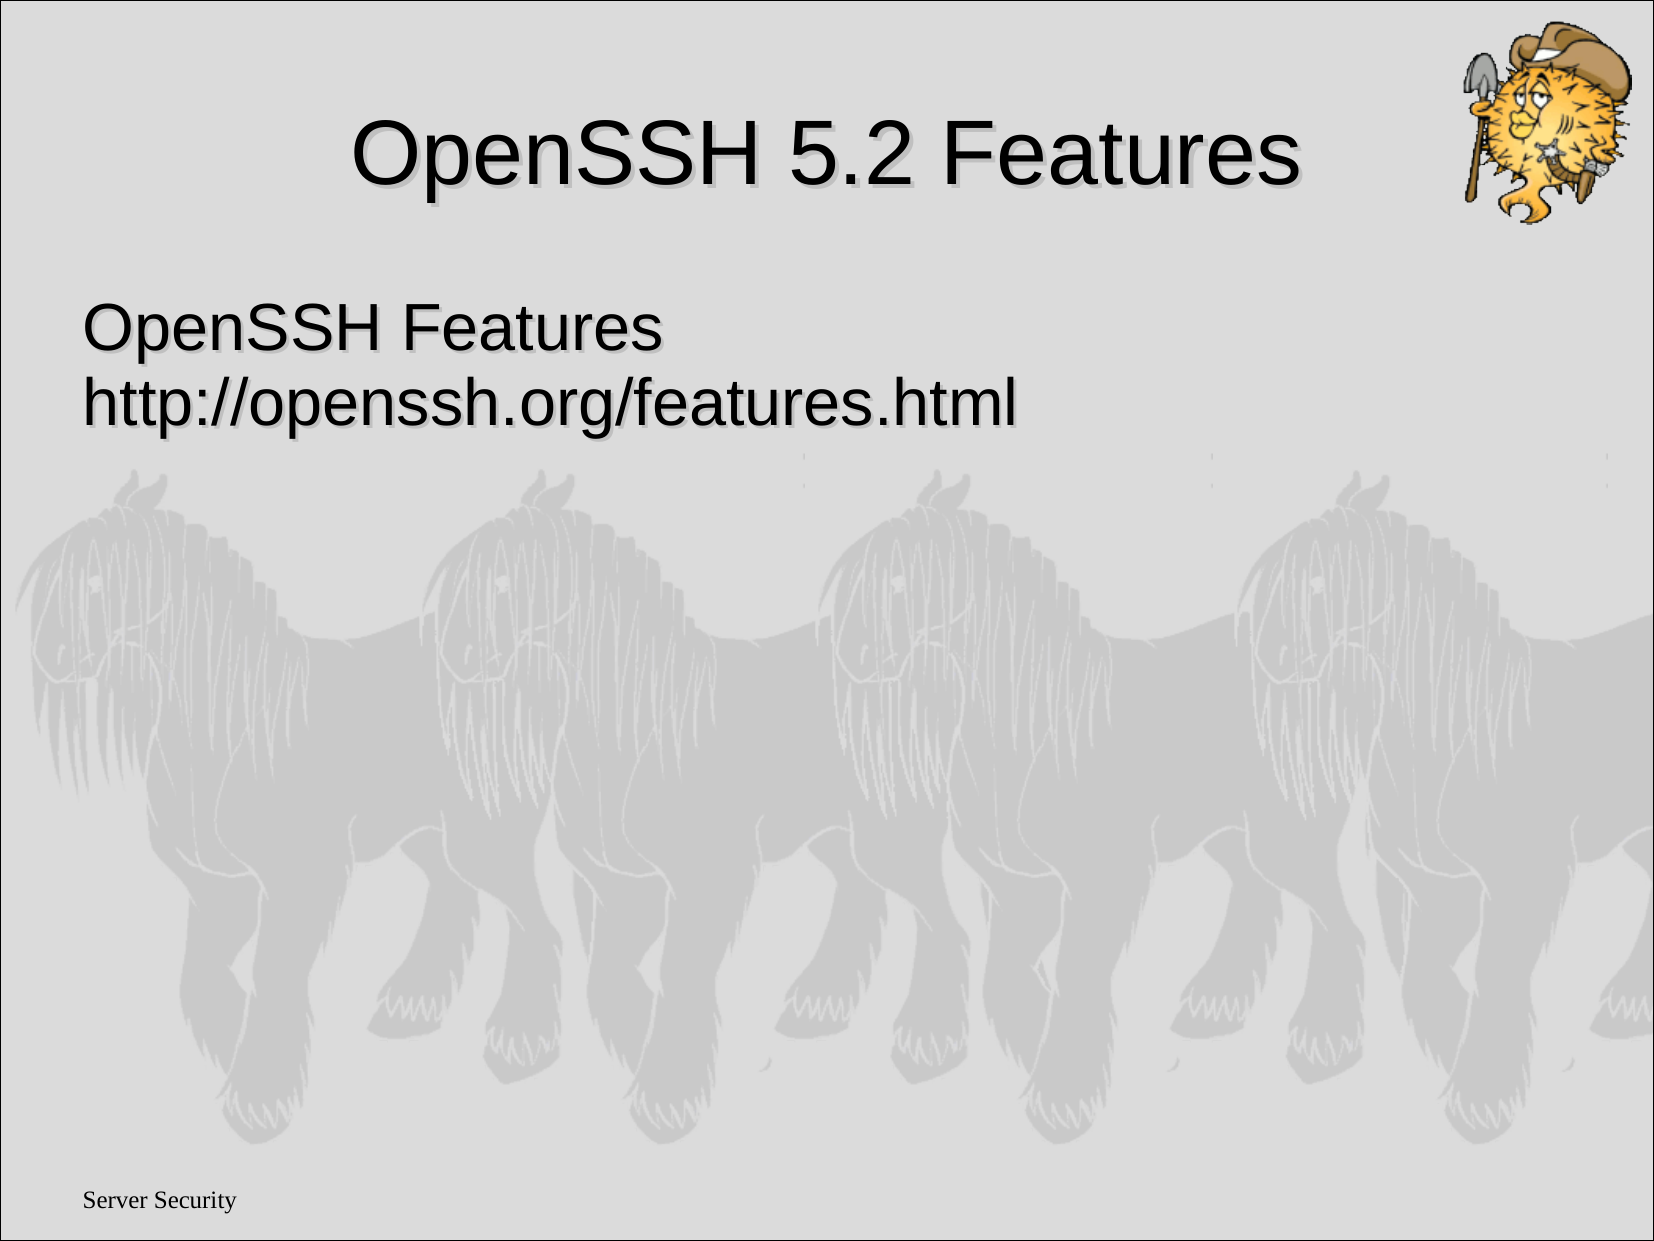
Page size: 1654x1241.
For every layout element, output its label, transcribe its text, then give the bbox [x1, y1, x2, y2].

title OpenSSH 5.2 Features [82, 56, 1571, 250]
picture [1462, 20, 1632, 225]
list OpenSSH Features http://openssh.org/features.html [82, 290, 1571, 1094]
